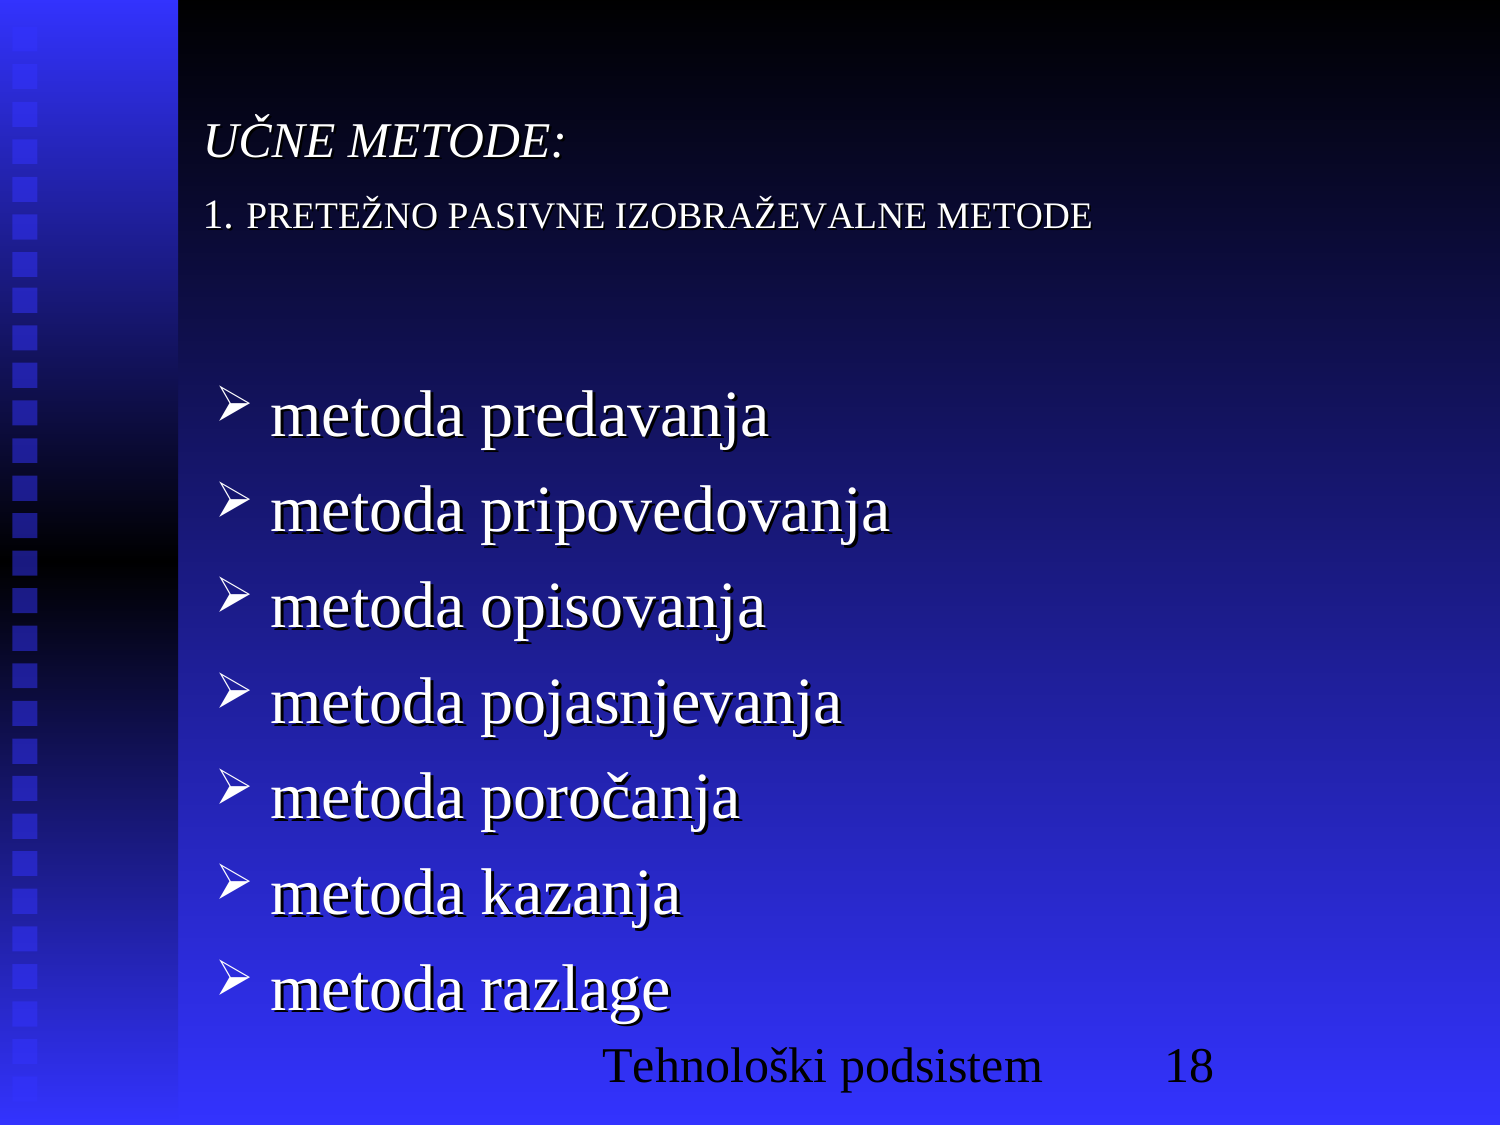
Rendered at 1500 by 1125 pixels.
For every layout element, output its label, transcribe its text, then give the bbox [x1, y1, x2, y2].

title UČNE METODE: 1. PRETEŽNO PASIVNE IZOBRAŽEVALNE METODE [187, 87, 1425, 247]
list metoda predavanja metoda pripovedovanja metoda opisovanja metoda pojasnjevanja metoda poročanja metoda kazanja metoda razlage [199, 362, 1200, 1038]
